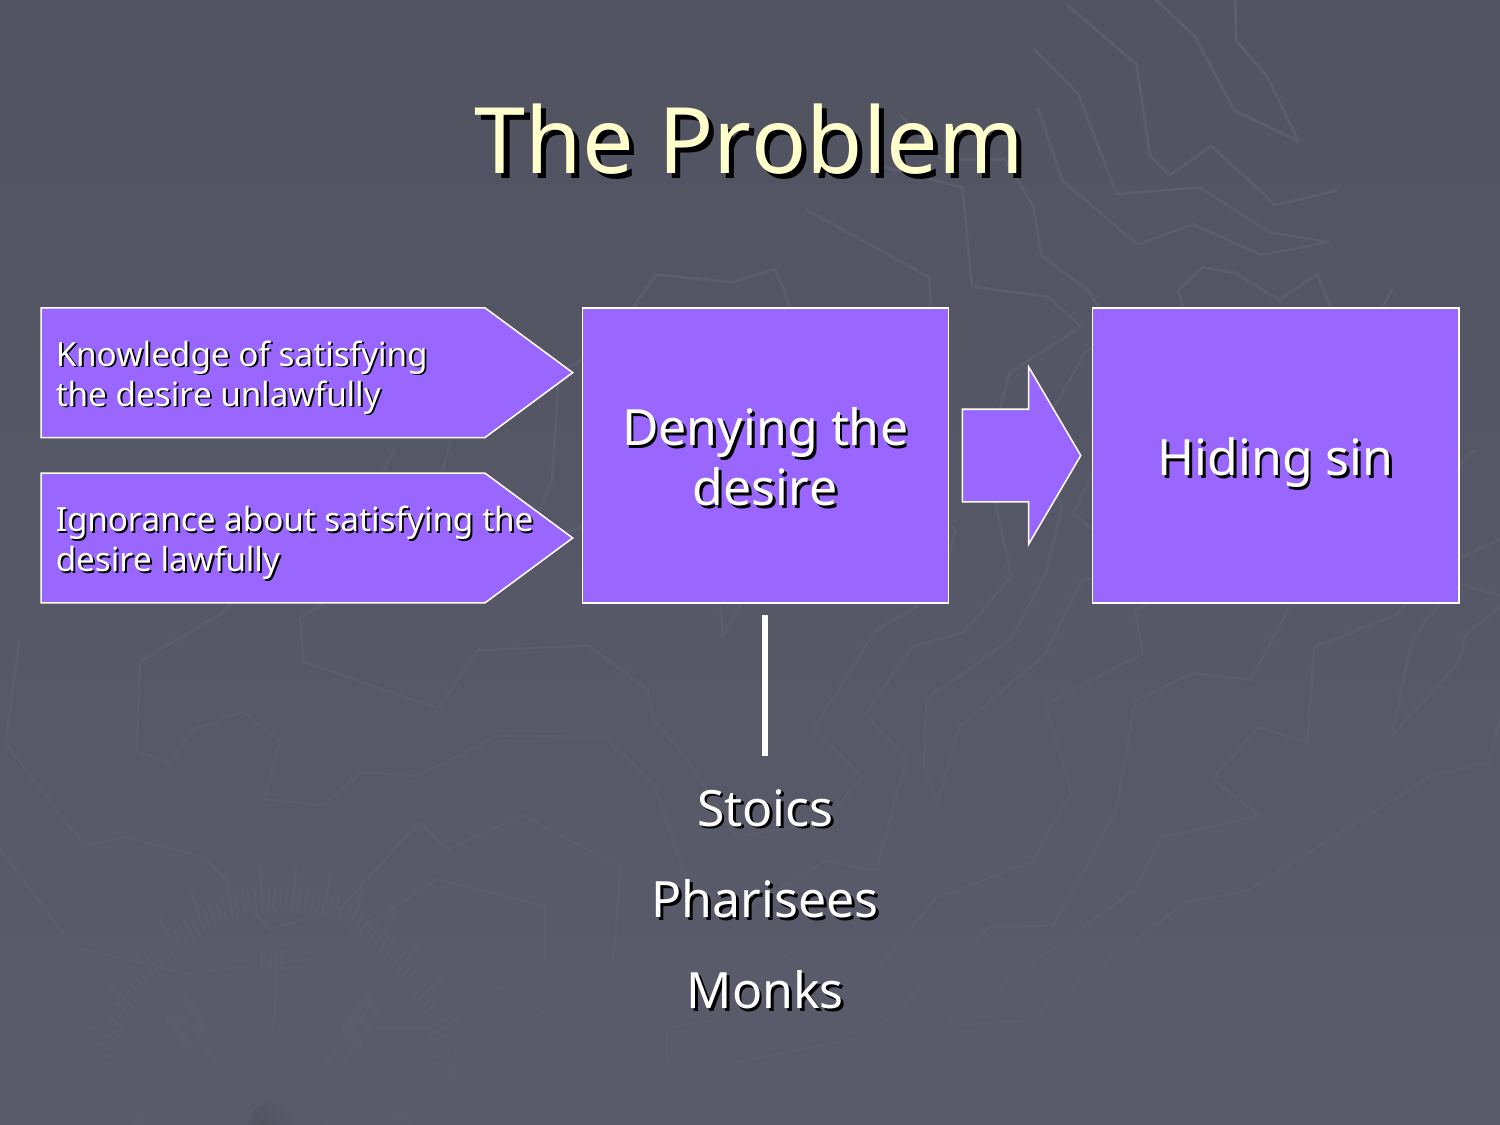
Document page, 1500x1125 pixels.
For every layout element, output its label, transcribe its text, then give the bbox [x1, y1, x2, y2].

title The Problem [49, 43, 1451, 231]
text_box Denying the desire [582, 307, 949, 604]
text_box [962, 366, 1081, 545]
text_box Ignorance about satisfying the desire lawfully [41, 473, 573, 603]
text_box Hiding sin [1092, 307, 1459, 604]
text_box Stoics Pharisees Monks [588, 768, 943, 1027]
text_box Knowledge of satisfying the desire unlawfully [41, 307, 573, 438]
